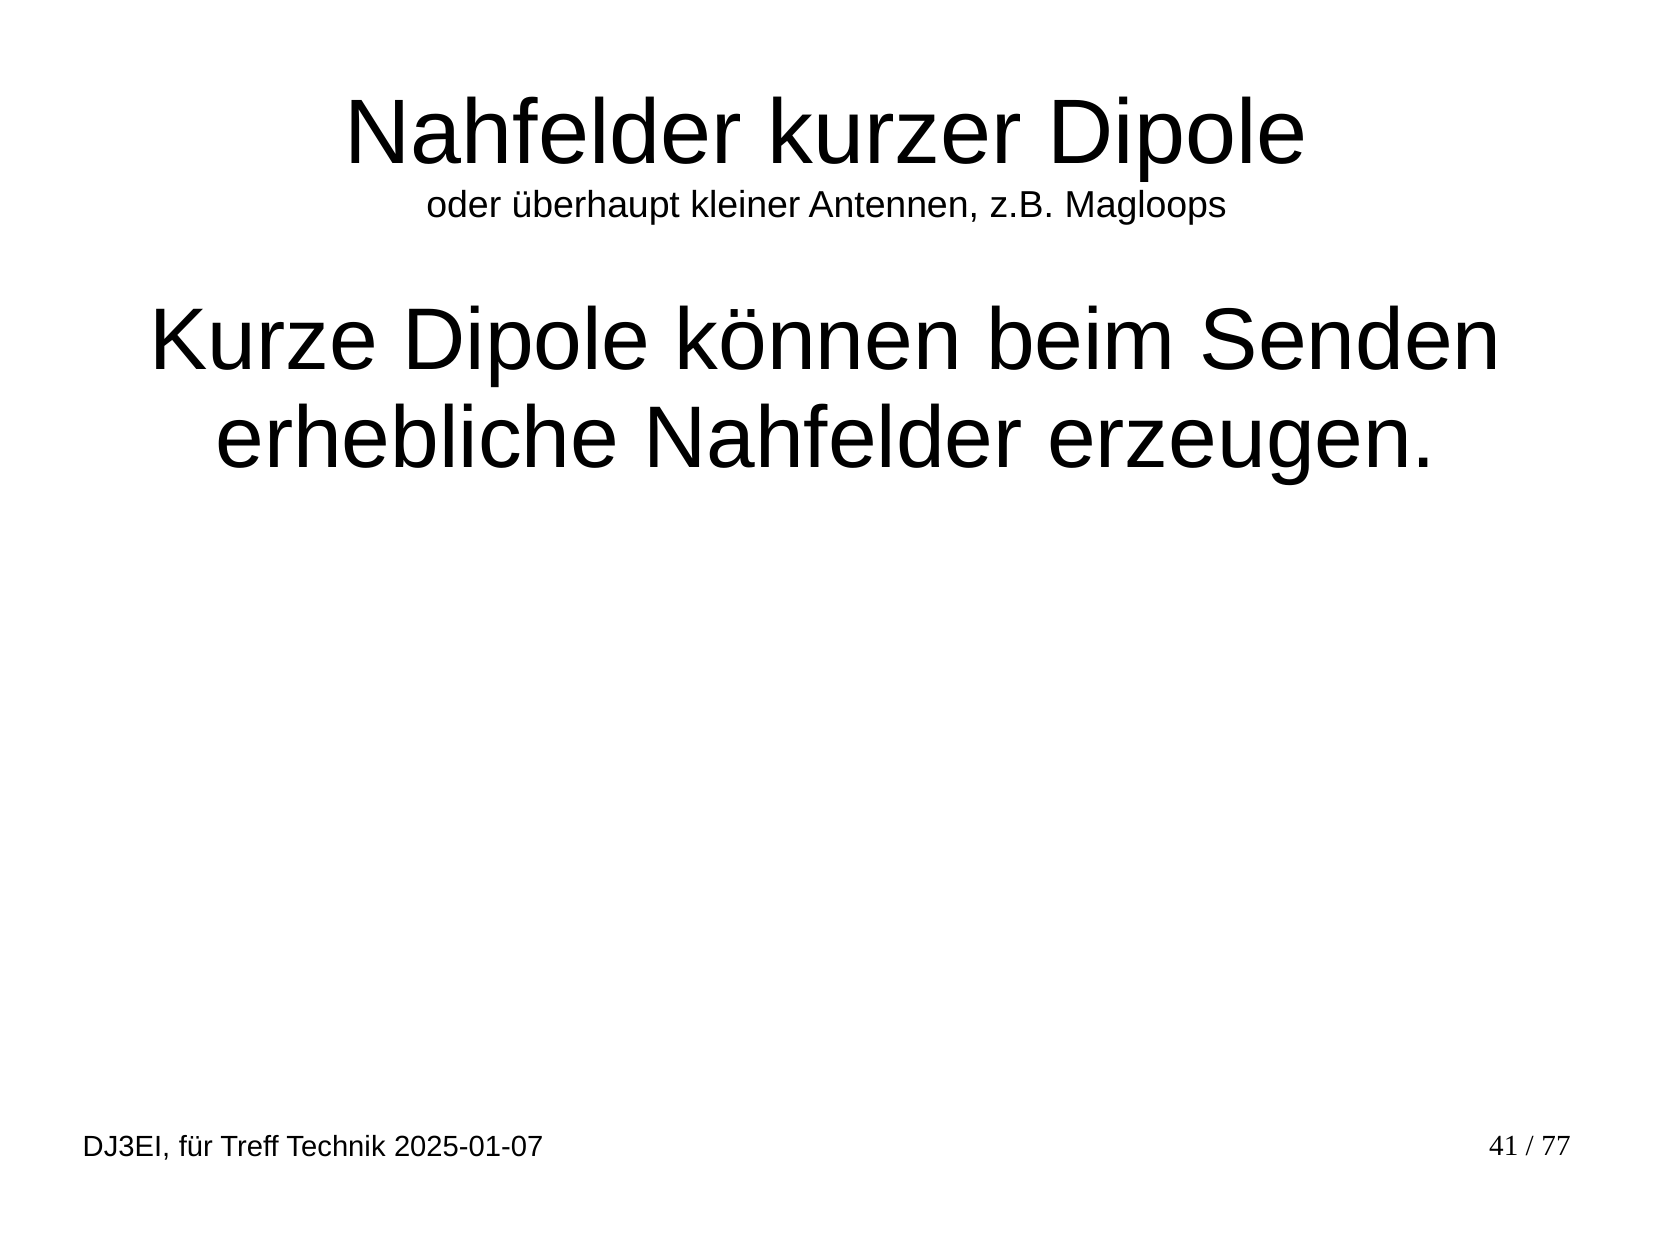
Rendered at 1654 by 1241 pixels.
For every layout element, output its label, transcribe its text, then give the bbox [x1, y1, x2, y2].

list Kurze Dipole können beim Senden erhebliche Nahfelder erzeugen. [82, 290, 1571, 1010]
title Nahfelder kurzer Dipole oder überhaupt kleiner Antennen, z.B. Magloops [82, 49, 1571, 257]
